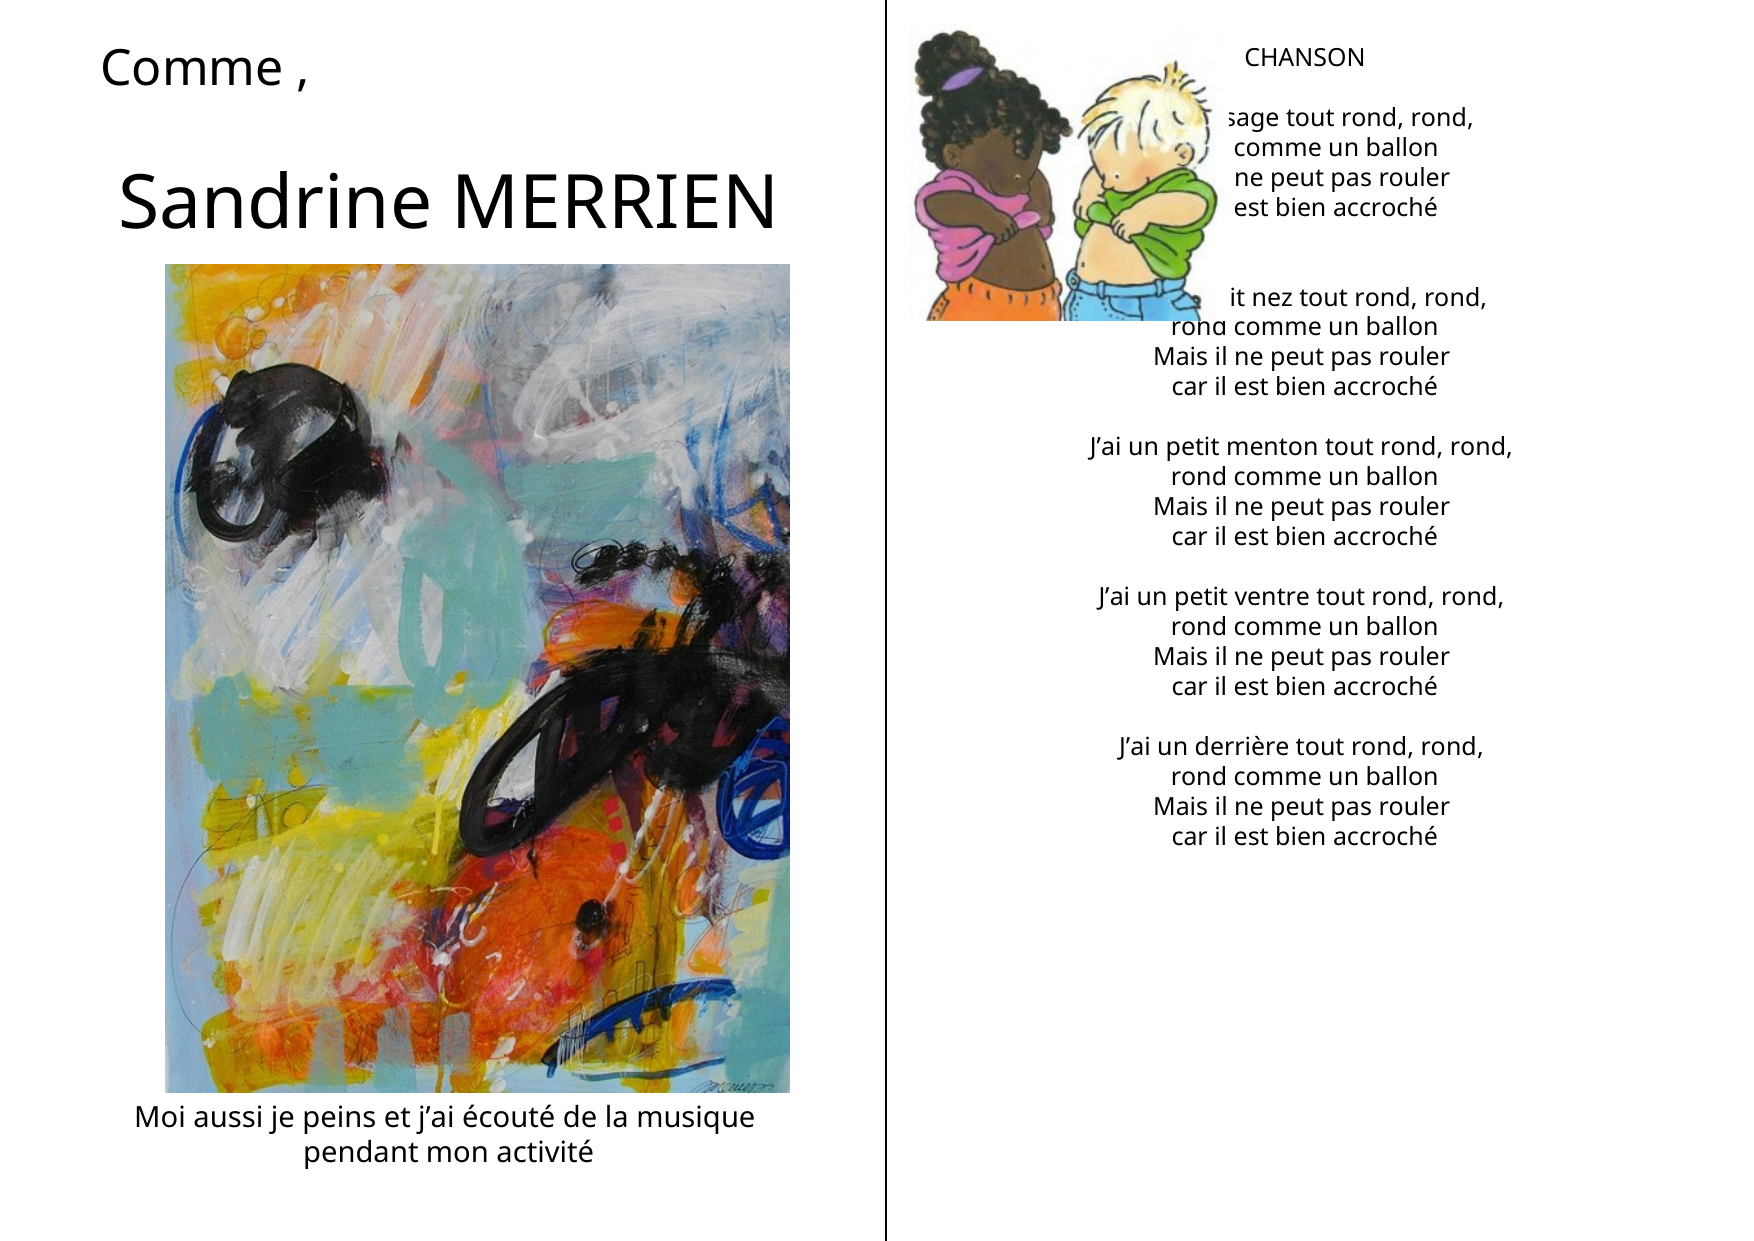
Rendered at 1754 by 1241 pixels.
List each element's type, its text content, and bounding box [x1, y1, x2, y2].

text_box Moi aussi je peins et j’ai écouté de la musique pendant mon activité [82, 1092, 815, 1223]
text_box Sandrine MERRIEN [59, 147, 839, 331]
picture [165, 264, 790, 1093]
text_box Comme , [94, 29, 815, 147]
text_box CHANSON J’ai un visage tout rond, rond, rond comme un ballon Mais il ne peut pas rouler car il est bien accroché J’ai un petit nez tout rond, rond, rond comme un ballon Mais il ne peut pas rouler car il est bien accroché J’ai un petit menton tout rond, rond, rond comme un ballon Mais il ne peut pas rouler car il est bien accroché J’ai un petit ventre tout rond, rond, rond comme un ballon Mais il ne peut pas rouler car il est bien accroché J’ai un derrière tout rond, rond, rond comme un ballon Mais il ne peut pas rouler car il est bien accroché [909, 35, 1701, 1170]
picture [909, 23, 1229, 321]
